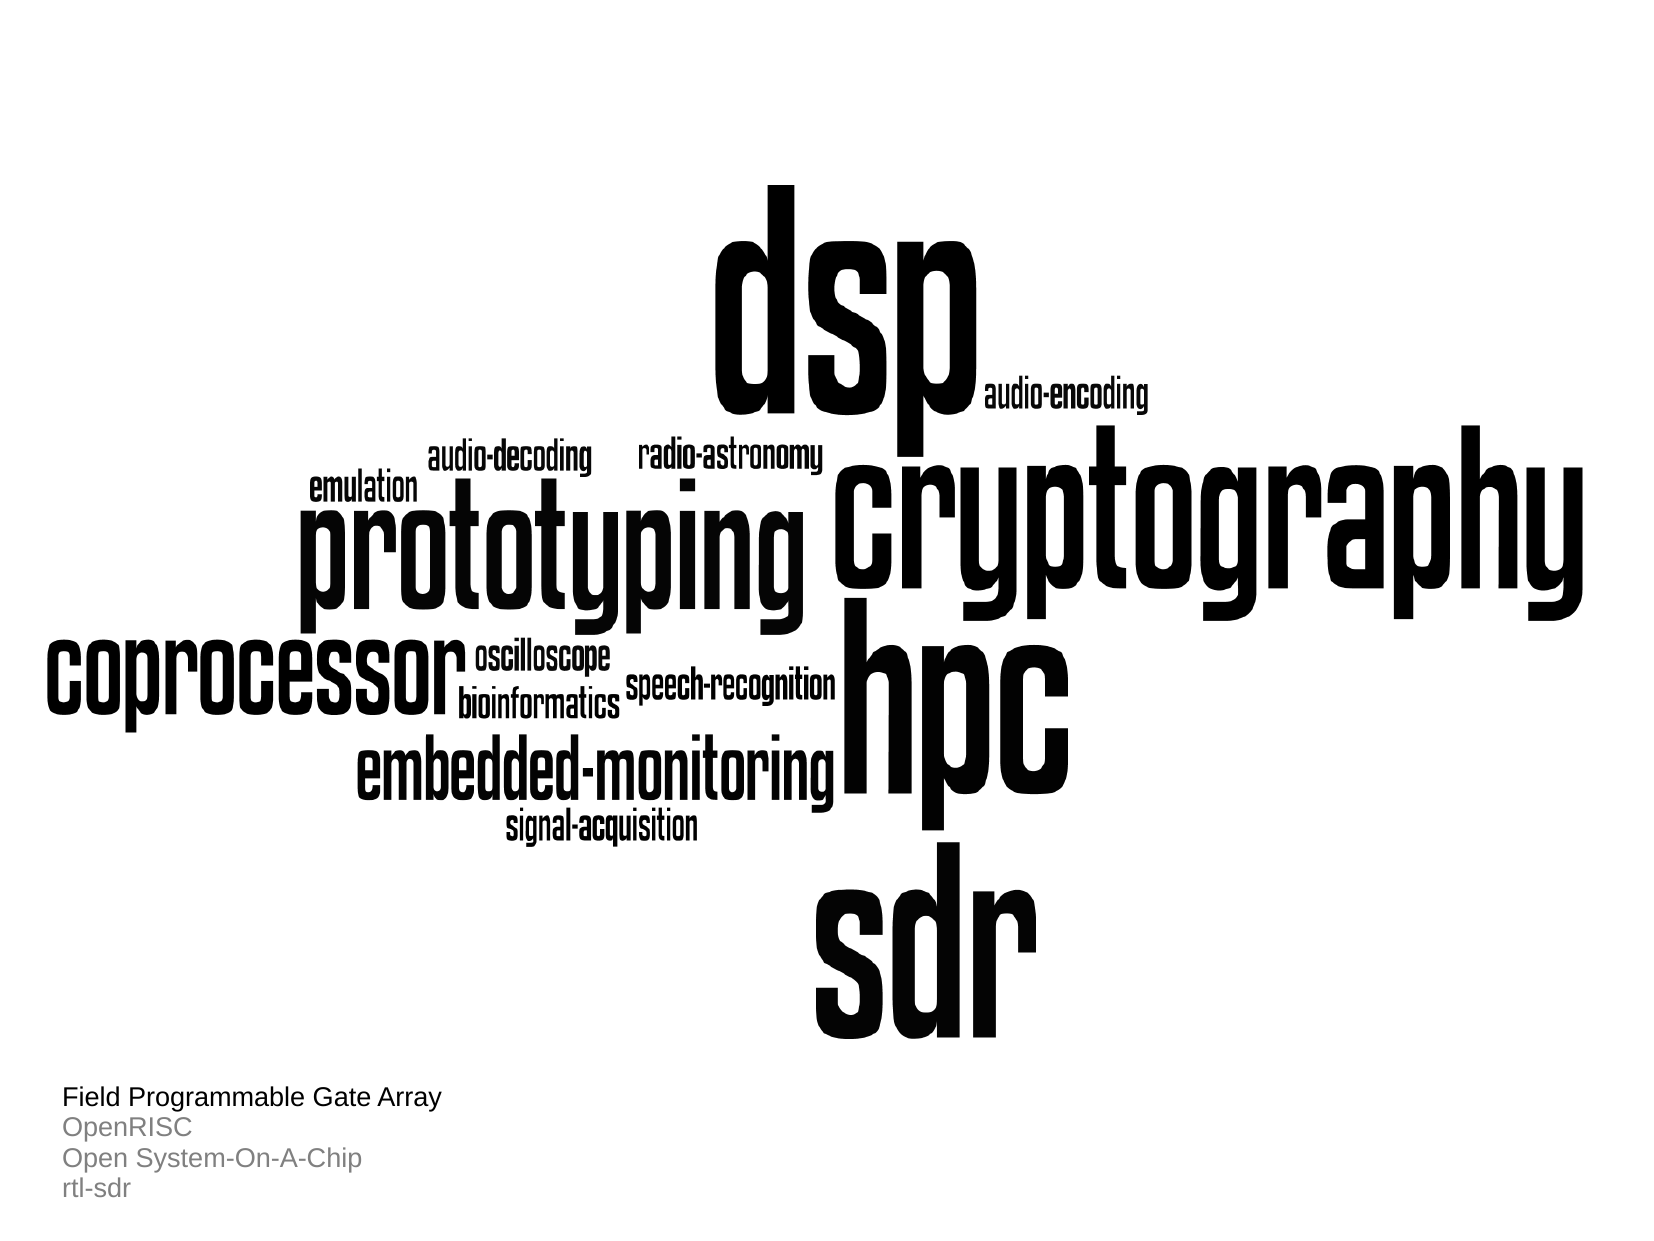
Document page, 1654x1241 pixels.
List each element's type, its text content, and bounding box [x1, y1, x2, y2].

text_box Field Programmable Gate Array OpenRISC Open System-On-A-Chip rtl-sdr [47, 1074, 457, 1211]
picture [0, 185, 1654, 1055]
